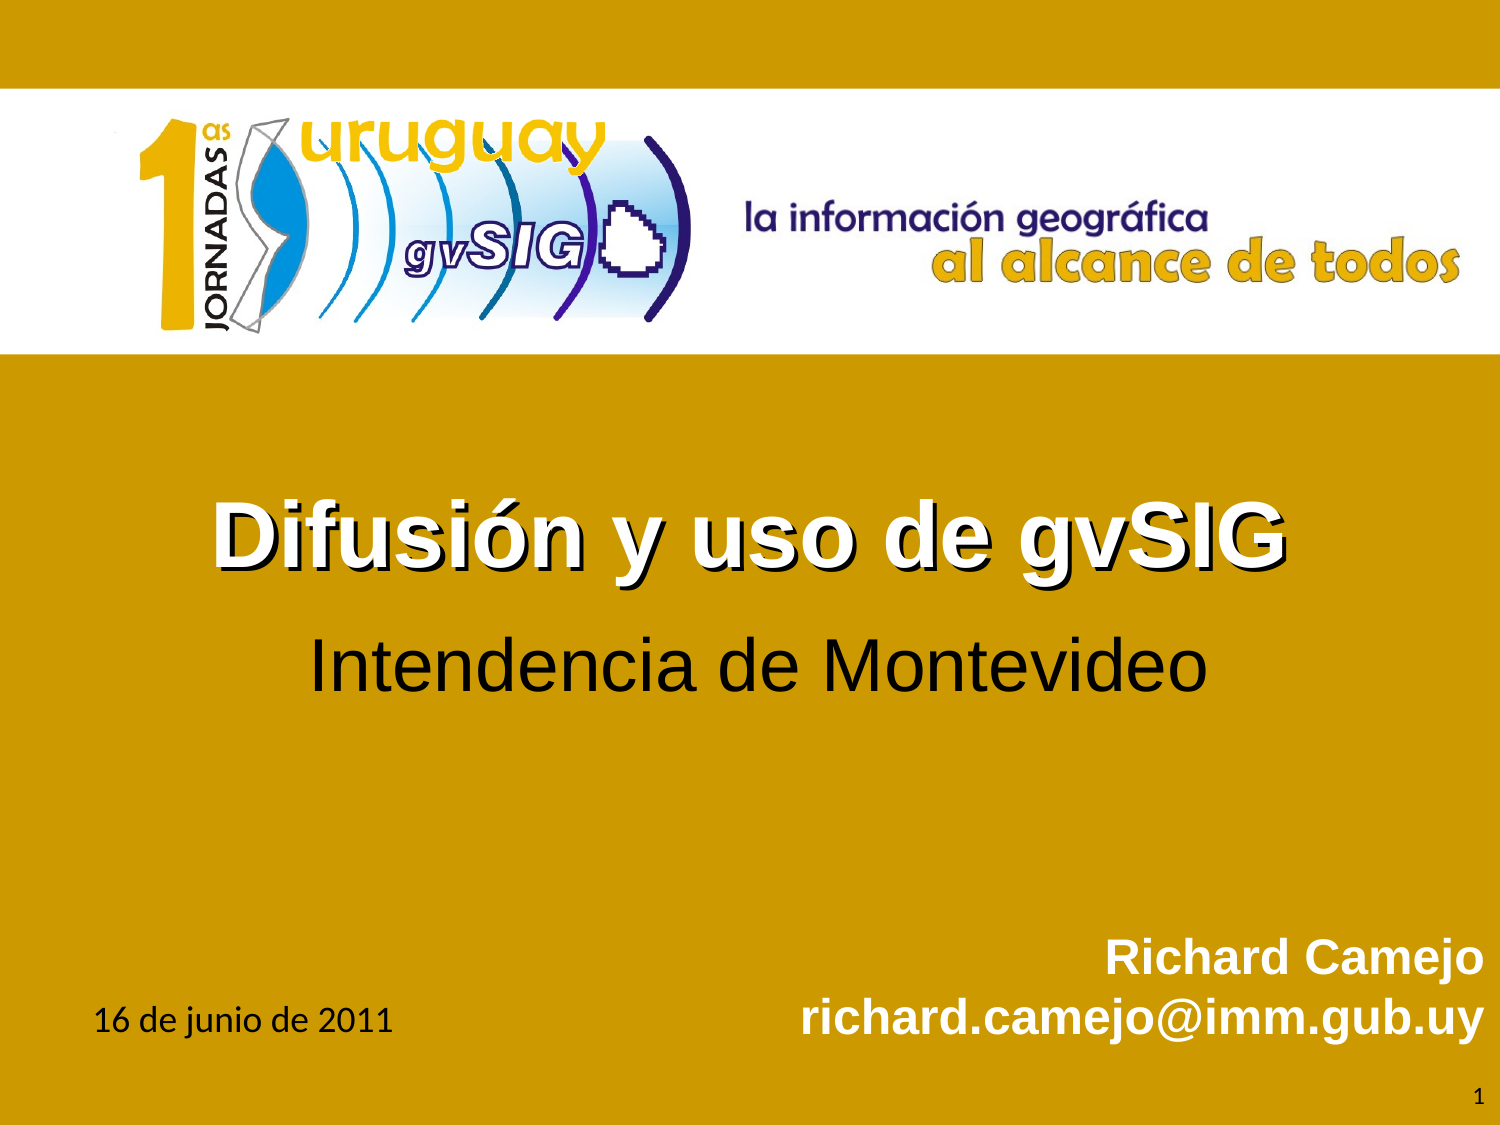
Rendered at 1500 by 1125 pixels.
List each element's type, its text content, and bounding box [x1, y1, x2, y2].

text_box 16 de junio de 2011 [77, 987, 409, 1049]
text_box <número> [1149, 1065, 1500, 1125]
picture [738, 194, 1470, 284]
picture [114, 110, 703, 338]
text_box Intendencia de Montevideo [234, 609, 1285, 722]
text_box Richard Camejo richard.camejo@imm.gub.uy [784, 916, 1500, 1053]
title Difusión y uso de gvSIG [112, 465, 1388, 594]
